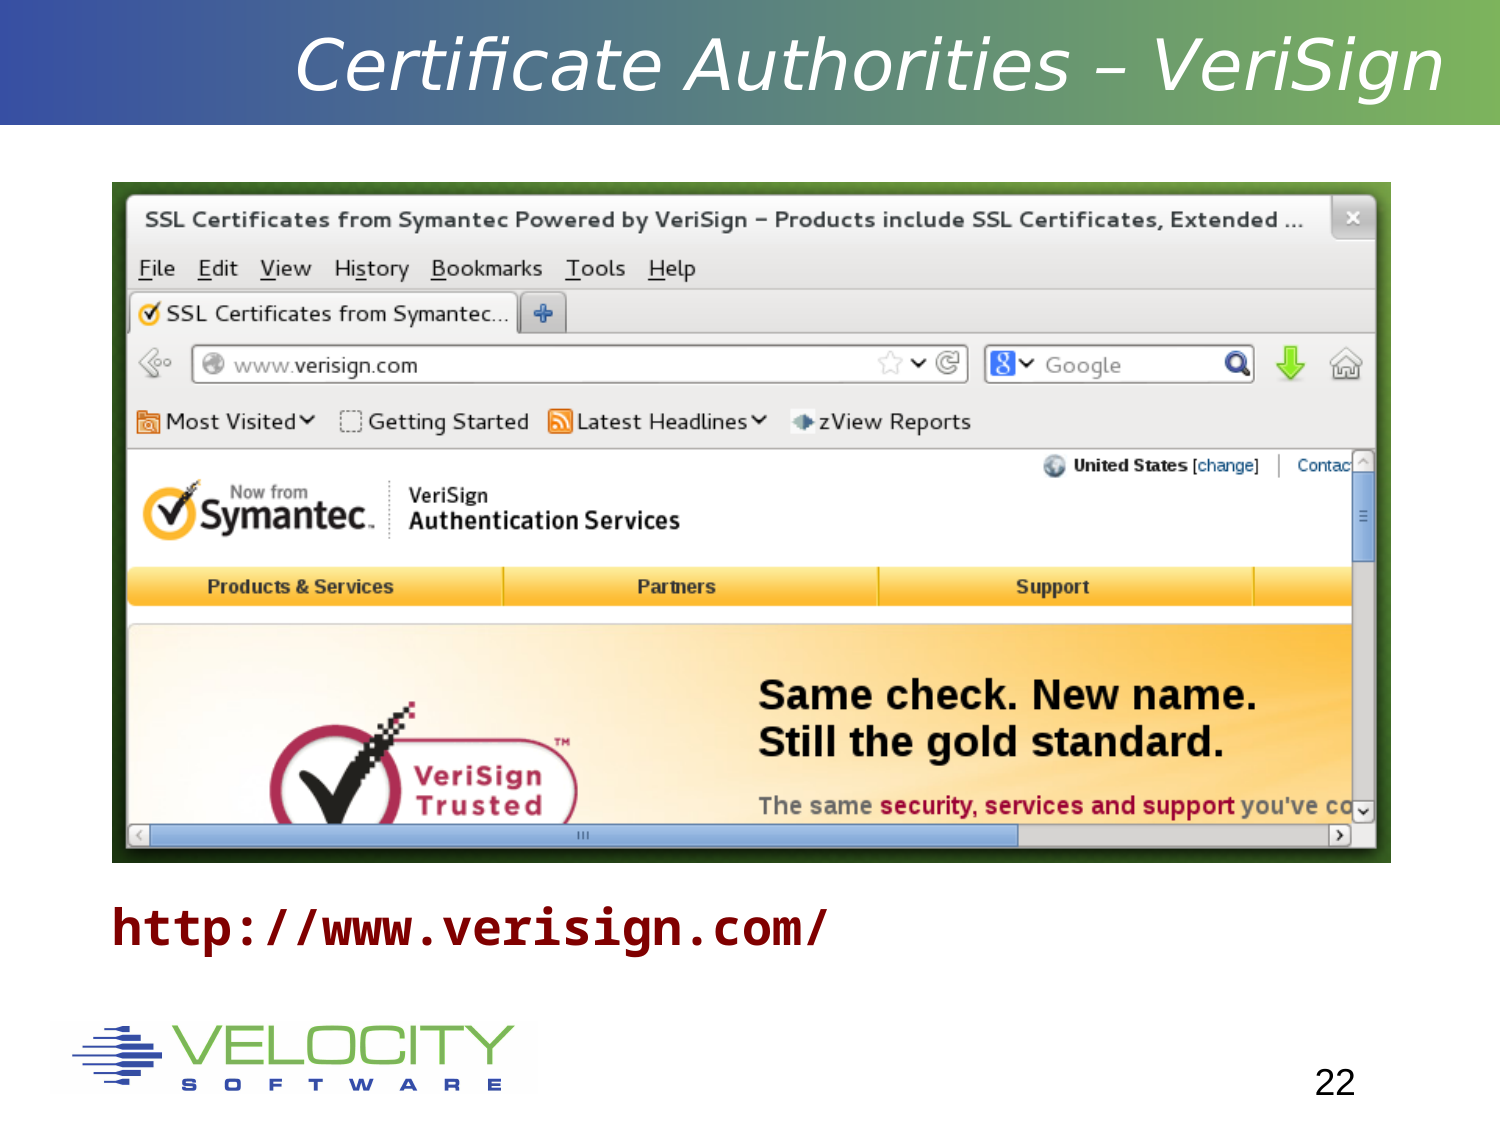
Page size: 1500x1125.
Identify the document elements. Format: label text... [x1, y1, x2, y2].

list http://www.verisign.com/ [70, 187, 1500, 963]
picture [112, 182, 1391, 863]
title Certificate Authorities – VeriSign [62, 12, 1463, 113]
picture [50, 1021, 538, 1094]
